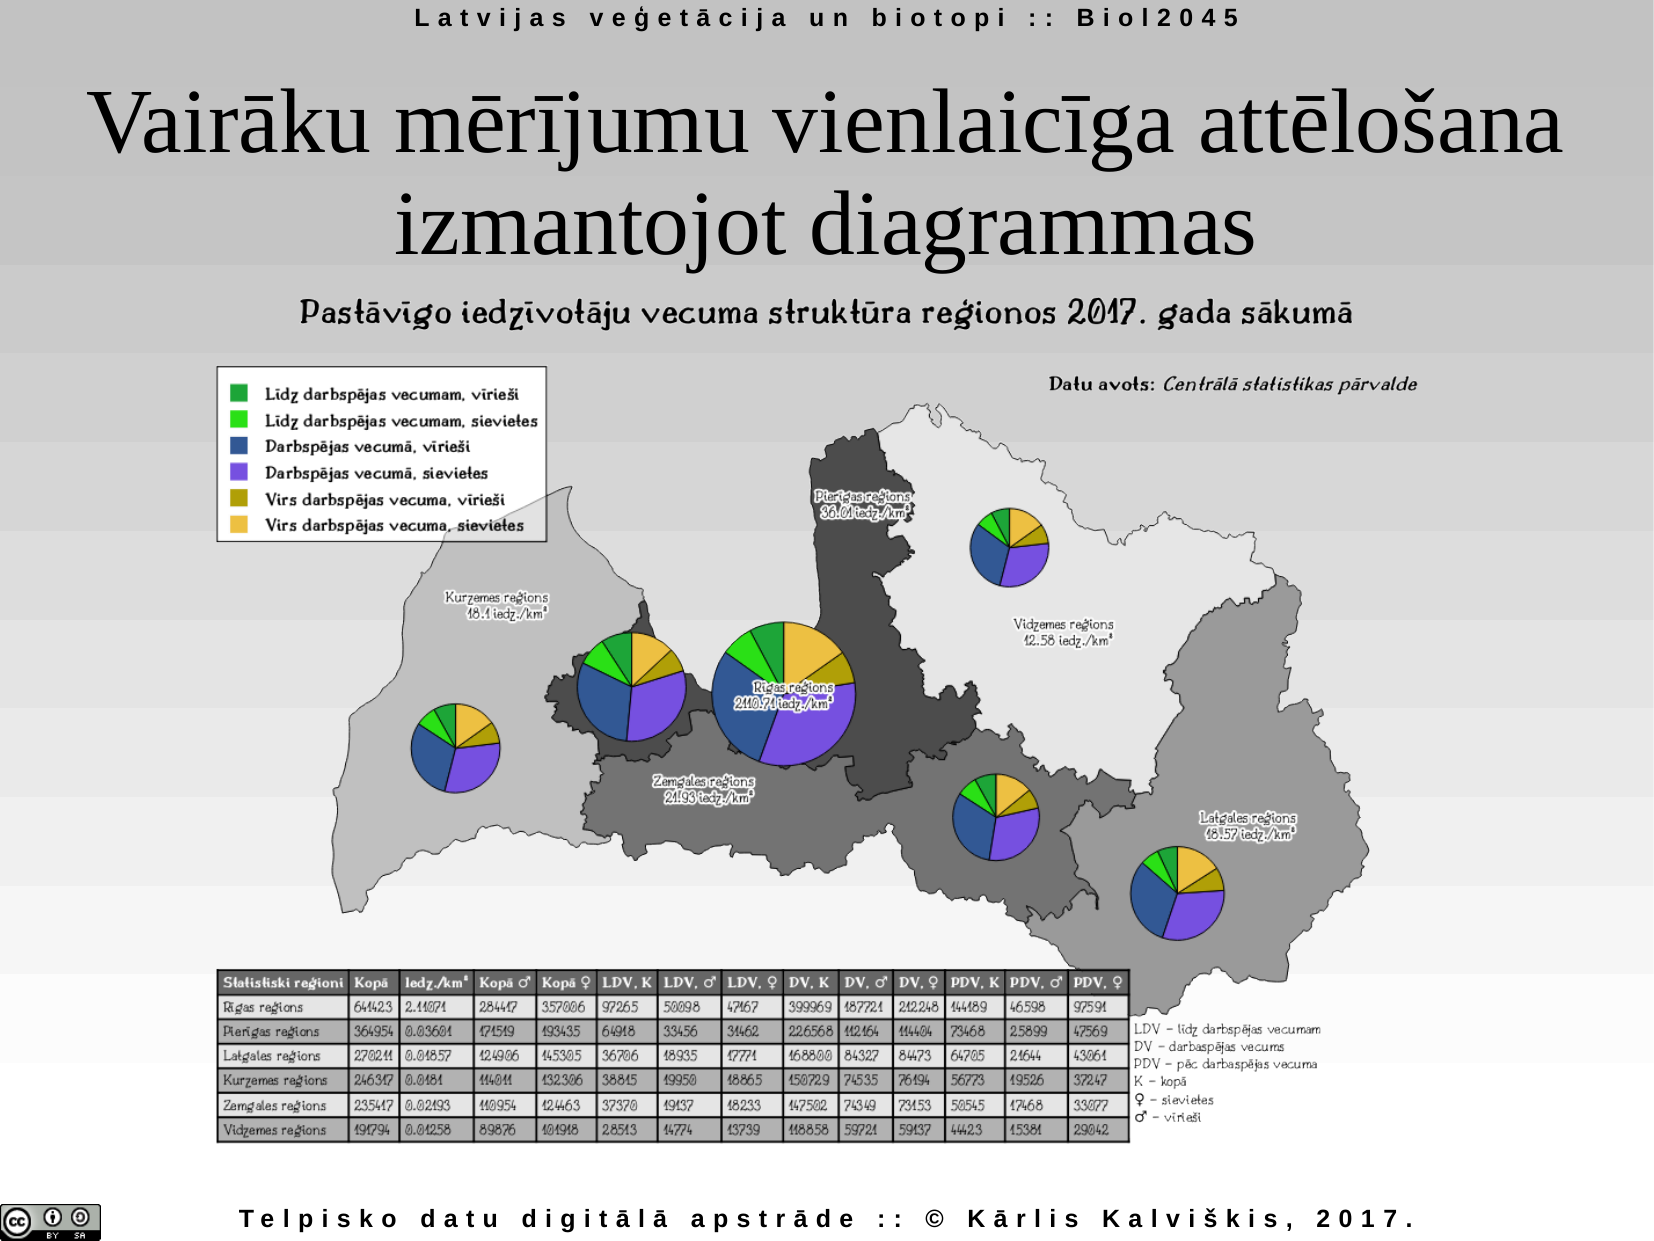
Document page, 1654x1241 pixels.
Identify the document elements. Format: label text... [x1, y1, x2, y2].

picture [0, 0, 1654, 1241]
title Vairāku mērījumu vienlaicīga attēlošana izmantojot diagrammas [29, 49, 1625, 296]
